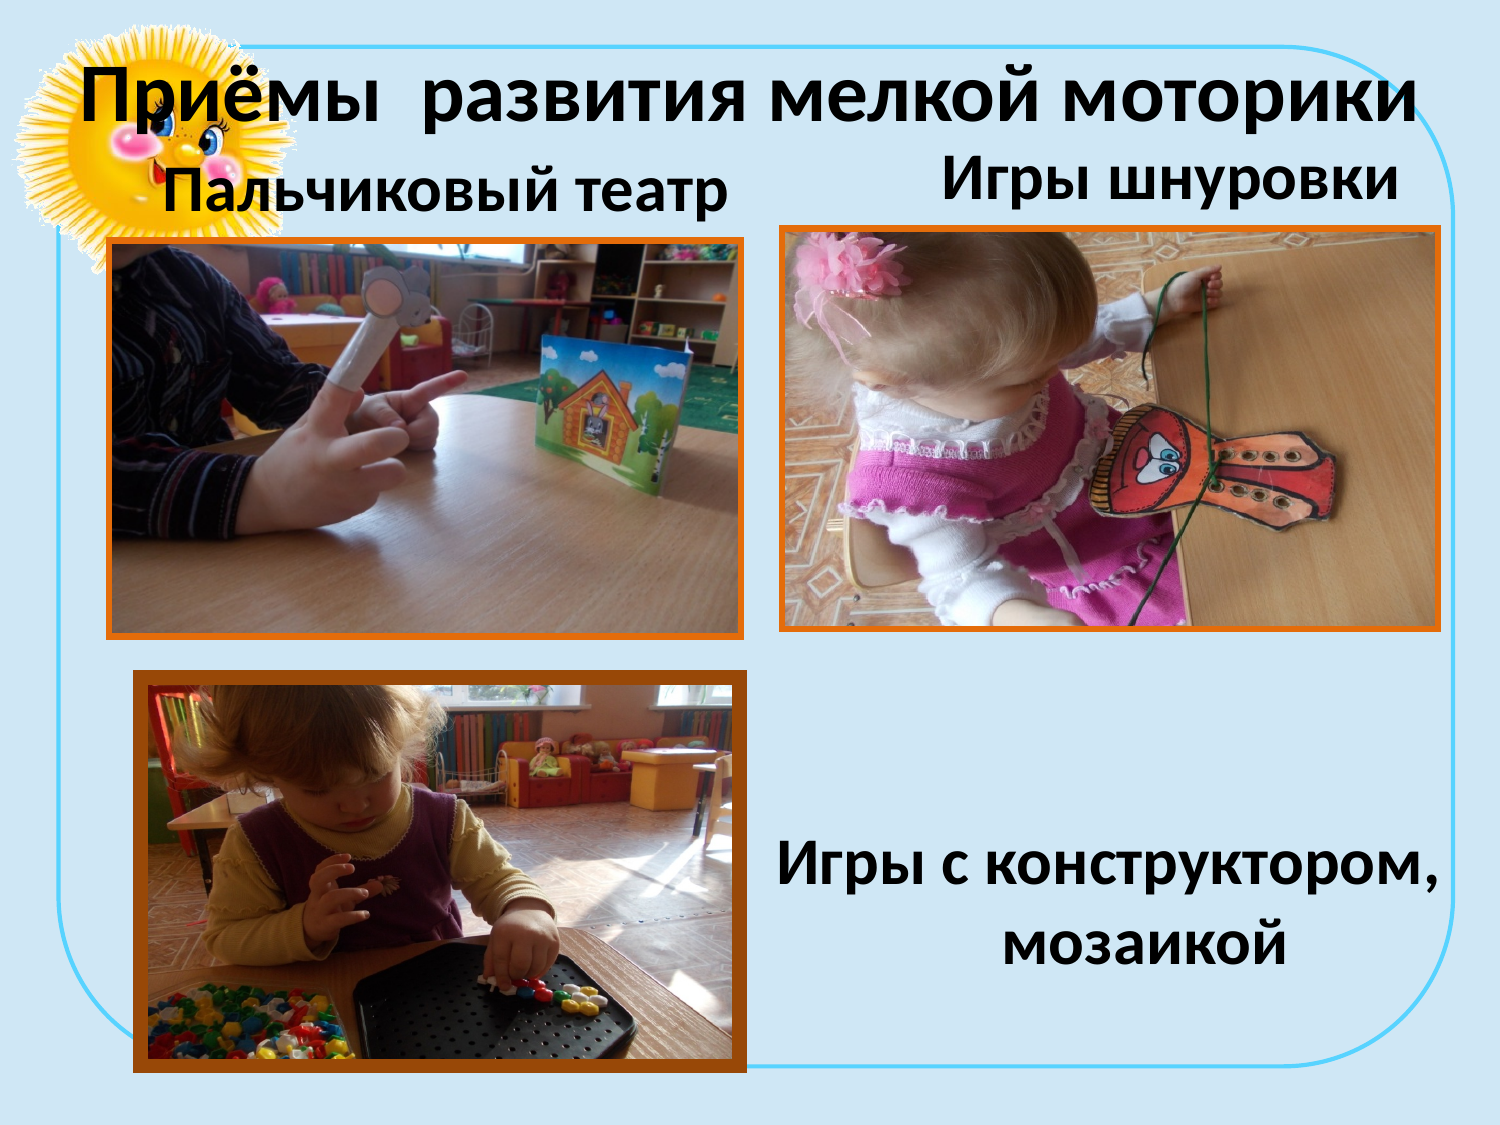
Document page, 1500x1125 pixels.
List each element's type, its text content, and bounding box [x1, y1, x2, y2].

picture [147, 685, 733, 1059]
text_box Пальчиковый театр [147, 137, 774, 232]
text_box Игры с конструктором, мозаикой [761, 810, 1500, 986]
picture [785, 231, 1436, 626]
text_box Приёмы развития мелкой моторики [64, 30, 1447, 146]
picture [112, 243, 739, 634]
text_box Игры шнуровки [927, 125, 1471, 221]
picture [11, 11, 340, 340]
